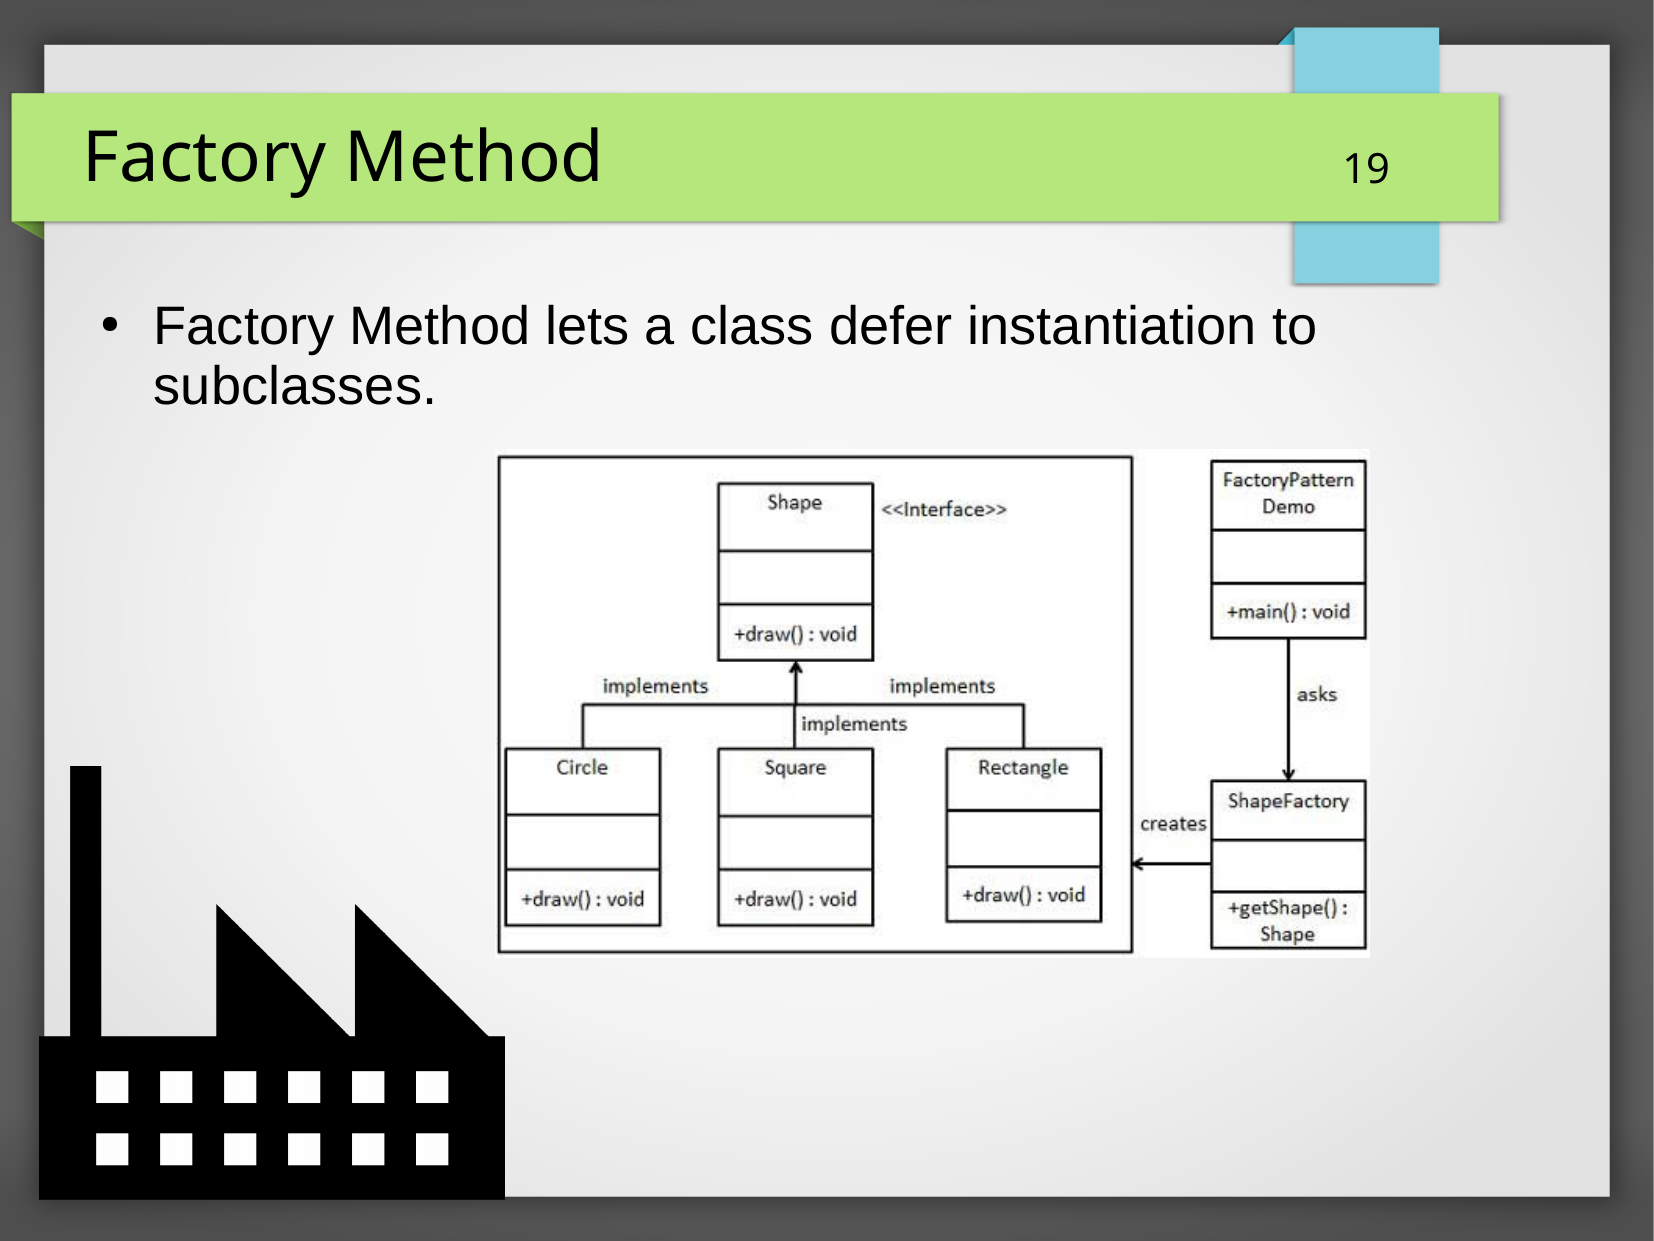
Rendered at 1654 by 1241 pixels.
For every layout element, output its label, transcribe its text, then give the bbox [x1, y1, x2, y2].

picture [0, 0, 1654, 1241]
text_box <number> [1254, 131, 1479, 207]
title Factory Method [82, 94, 1264, 213]
list Factory Method lets a class defer instantiation to subclasses. [82, 295, 1571, 1015]
